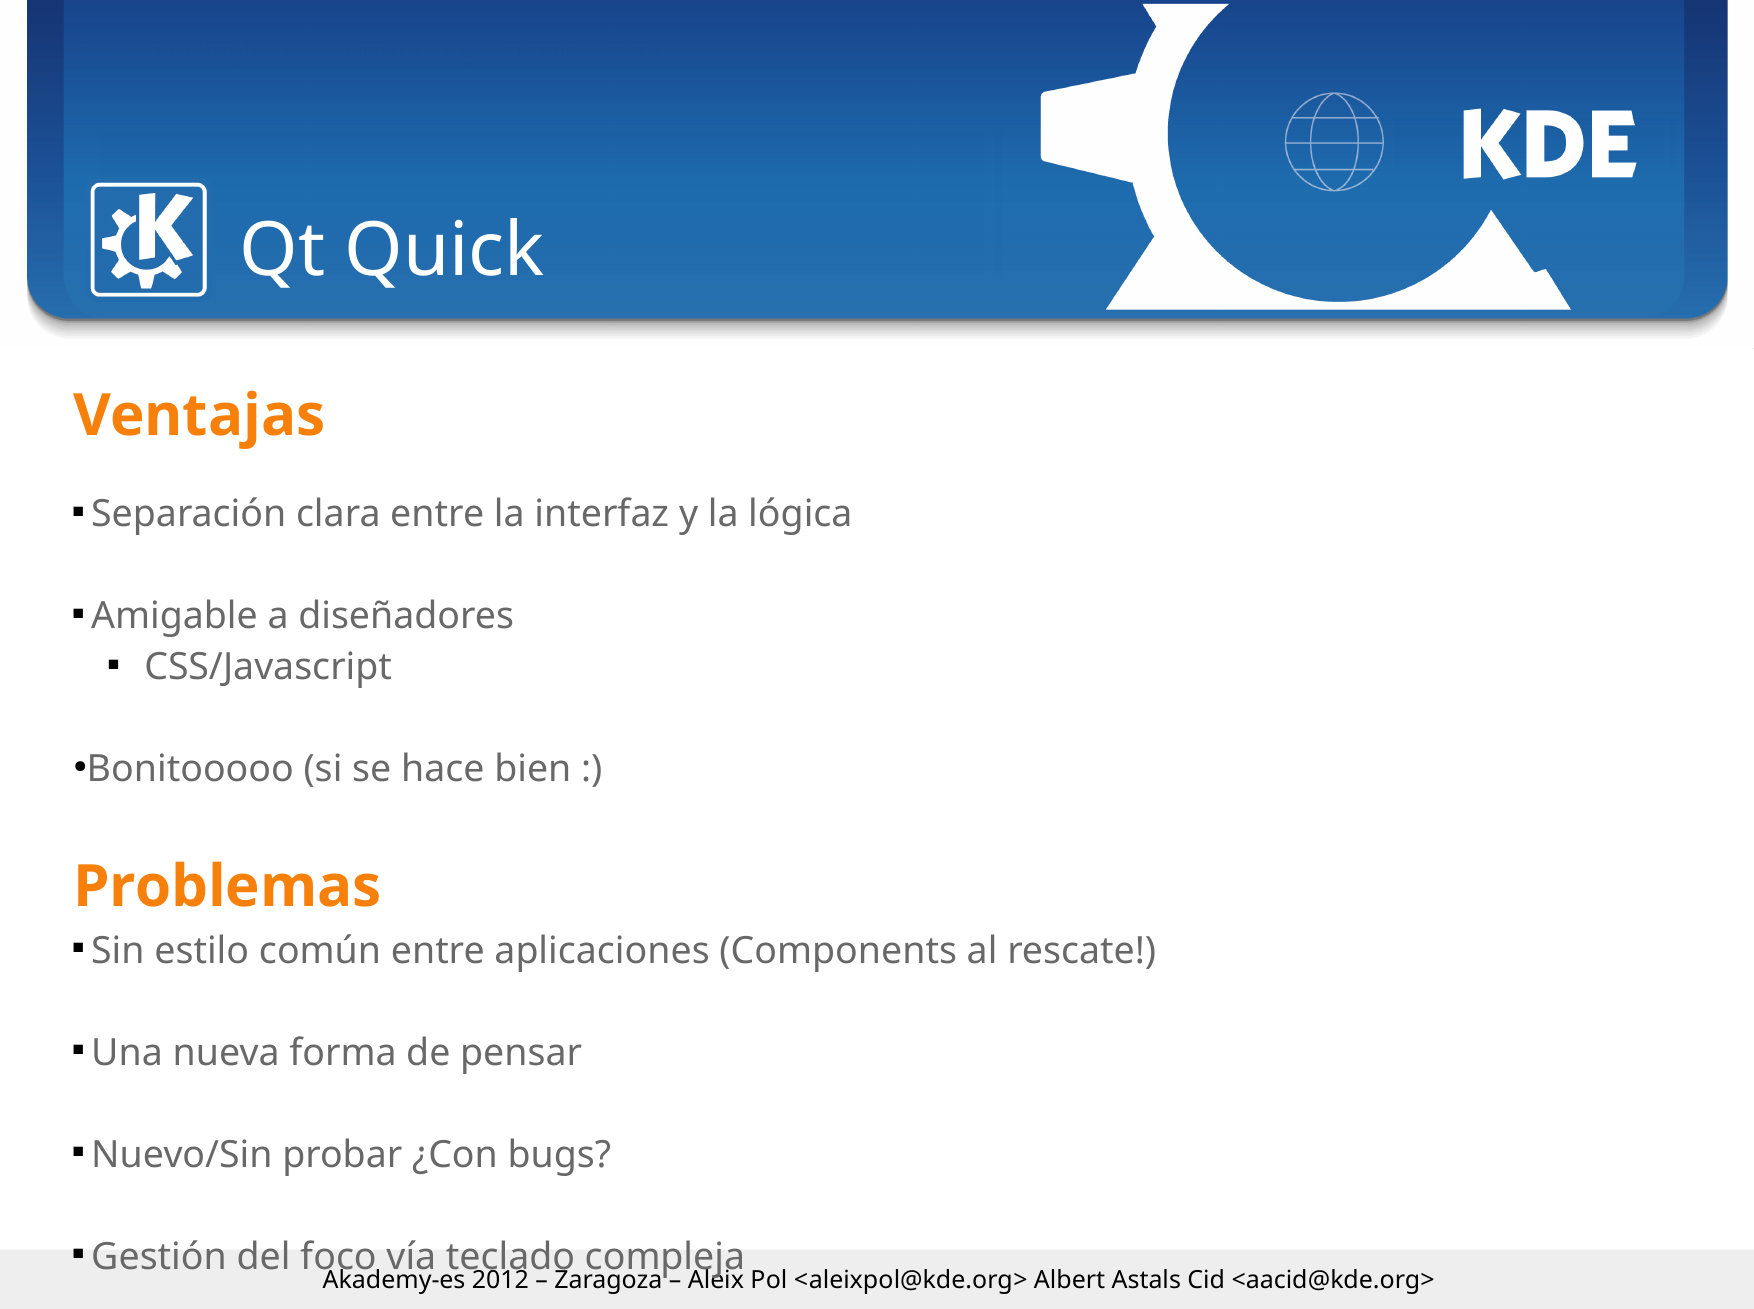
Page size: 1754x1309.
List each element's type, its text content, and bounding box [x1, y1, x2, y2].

text_box Ventajas Separación clara entre la interfaz y la lógica Amigable a diseñadores CSS/Javascript Bonitooooo (si se hace bien :) Problemas Sin estilo común entre aplicaciones (Components al rescate!) Una nueva forma de pensar Nuevo/Sin probar ¿Con bugs? Gestión del foco vía teclado compleja [58, 366, 1683, 1156]
picture [0, 0, 1754, 349]
